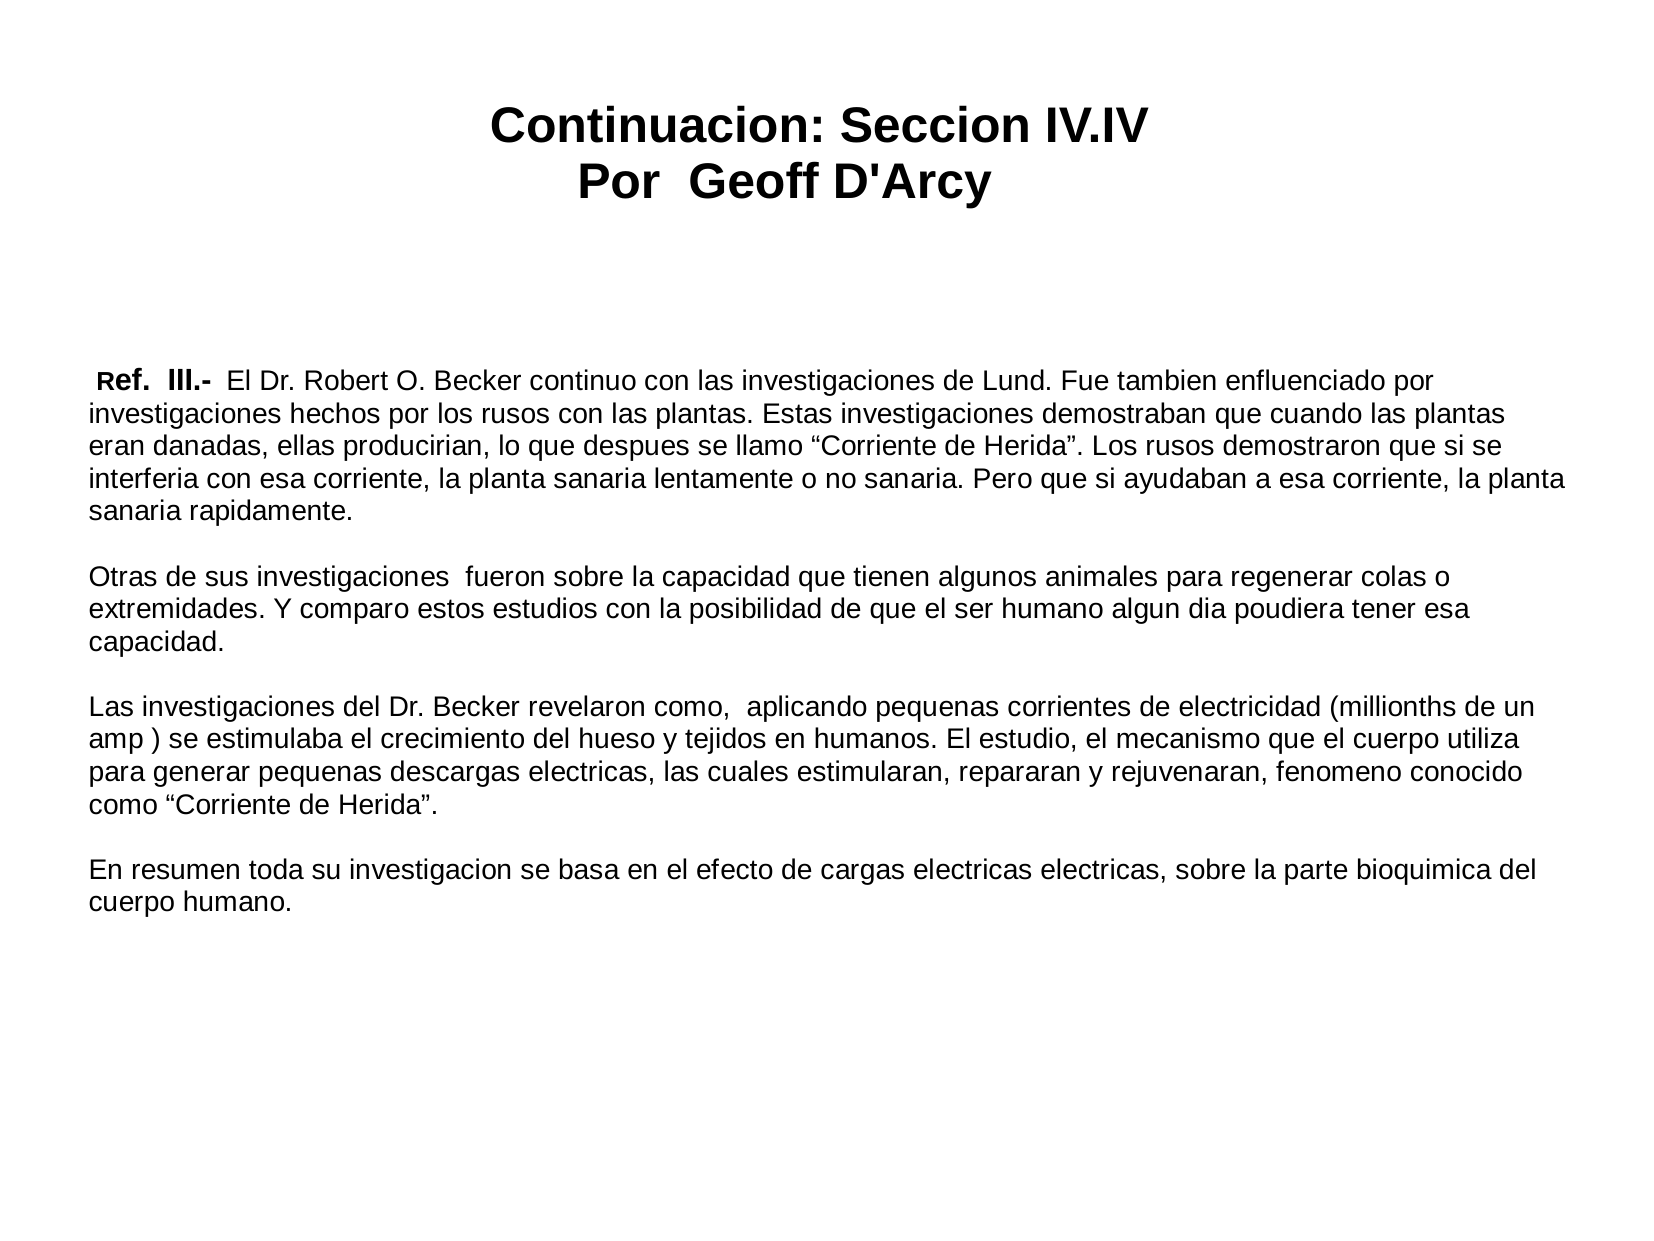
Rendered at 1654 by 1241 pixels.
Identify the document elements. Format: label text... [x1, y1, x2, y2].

chart [87, 300, 1570, 1114]
title Continuacion: Seccion IV.IV Por Geoff D'Arcy [82, 38, 1571, 267]
